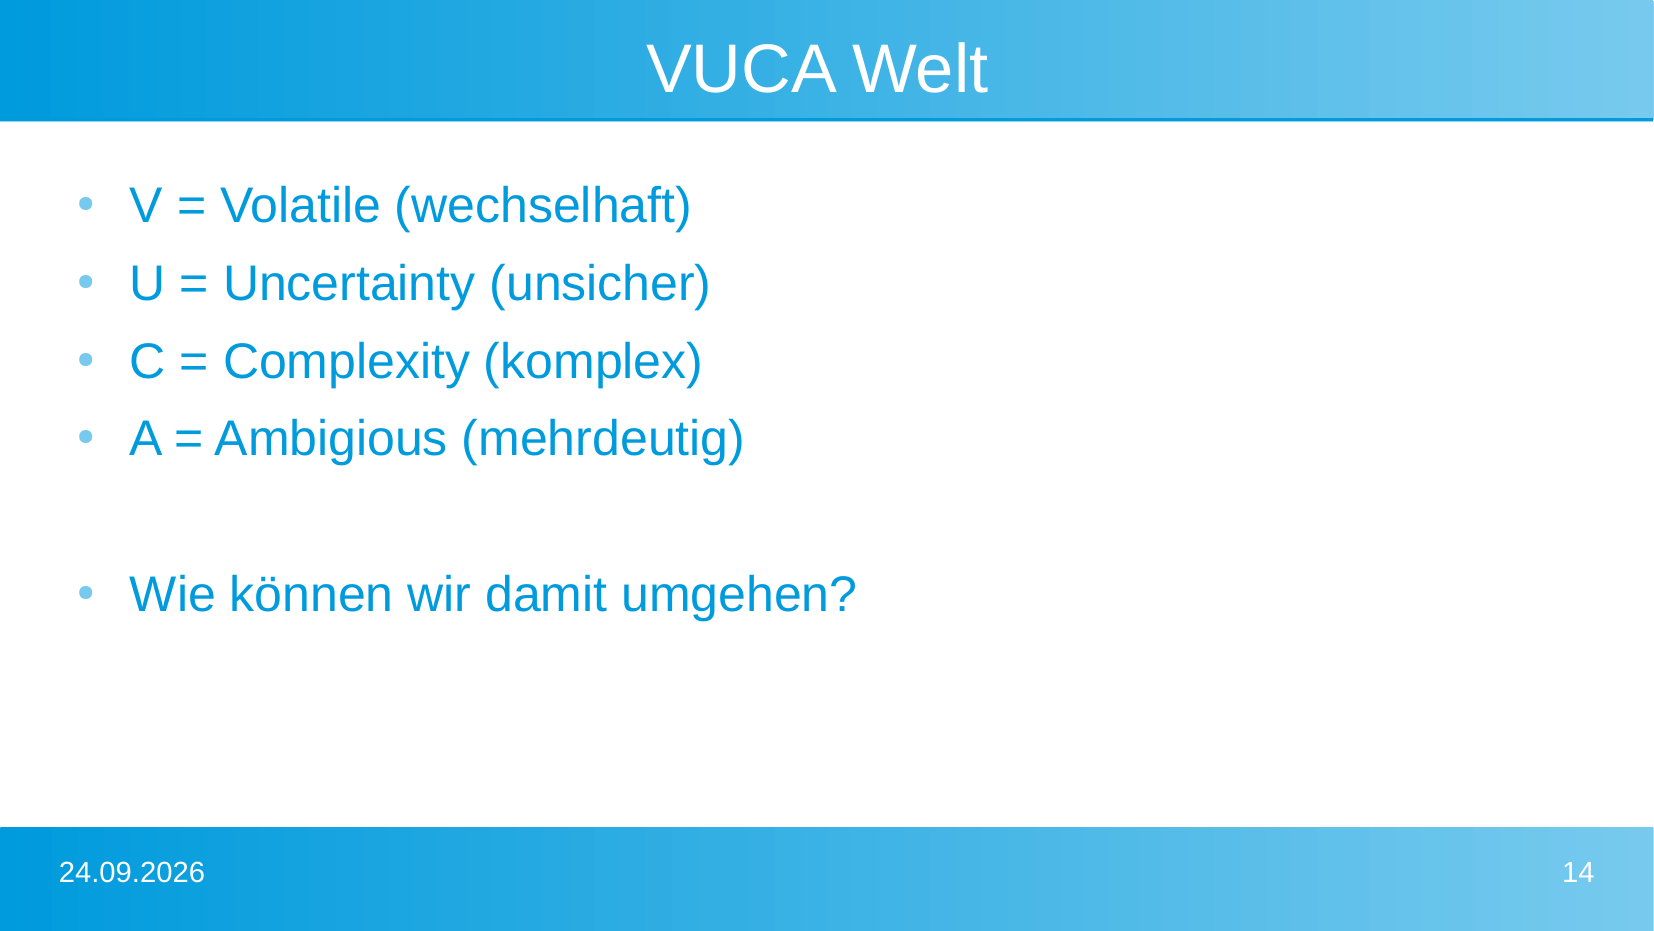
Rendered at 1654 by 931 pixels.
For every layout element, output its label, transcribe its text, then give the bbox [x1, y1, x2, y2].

list V = Volatile (wechselhaft) U = Uncertainty (unsicher) C = Complexity (komplex) A = Ambigious (mehrdeutig) Wie können wir damit umgehen? [59, 177, 1595, 768]
title VUCA Welt [59, 29, 1595, 108]
